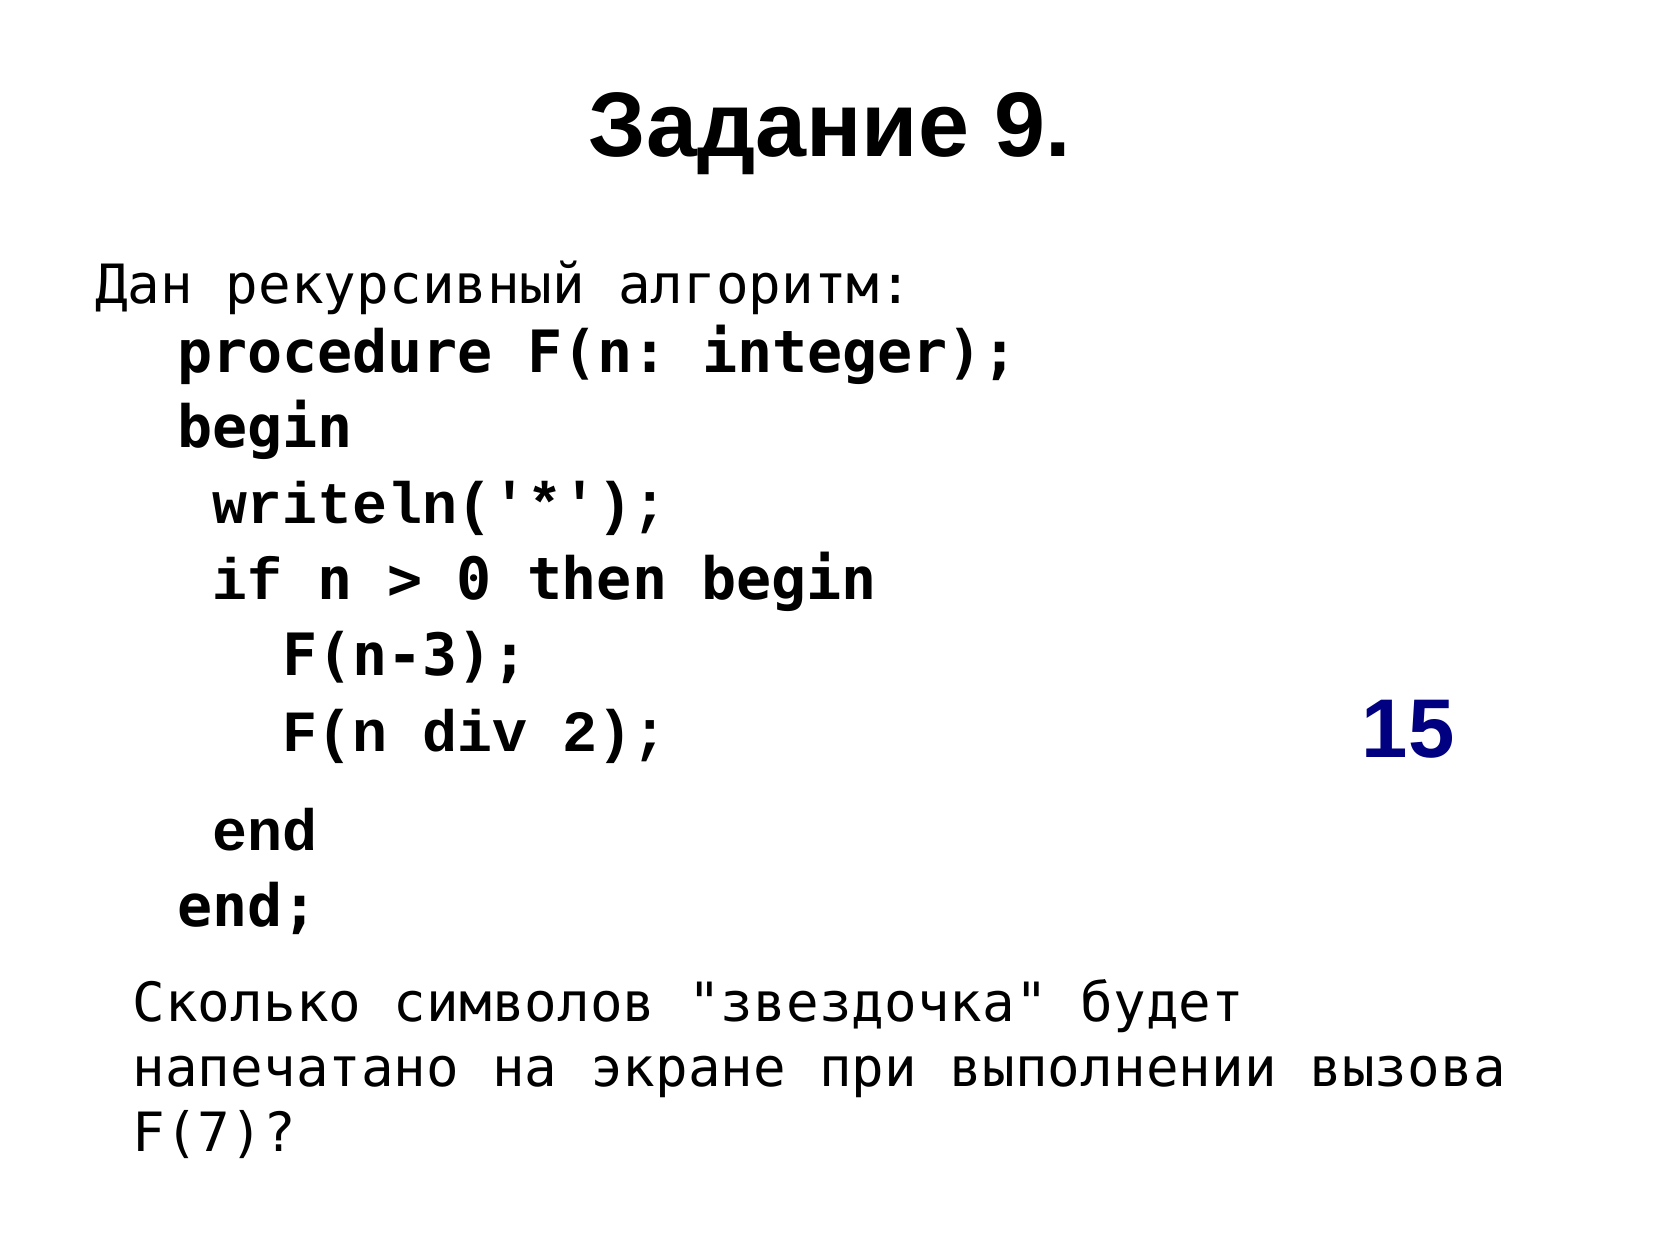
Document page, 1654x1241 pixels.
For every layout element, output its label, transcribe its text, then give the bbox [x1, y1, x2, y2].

text_box 15 [1299, 675, 1518, 832]
title Задание 9. [82, 45, 1571, 241]
list Дан рекурсивный алгоритм: procedure F(n: integer); begin writeln('*'); if n > 0 then begin F(n-3); F(n div 2); end end; Сколько символов "звездочка" будет напечатано на экране при выполнении вызова F(7)? [58, 241, 1609, 1194]
